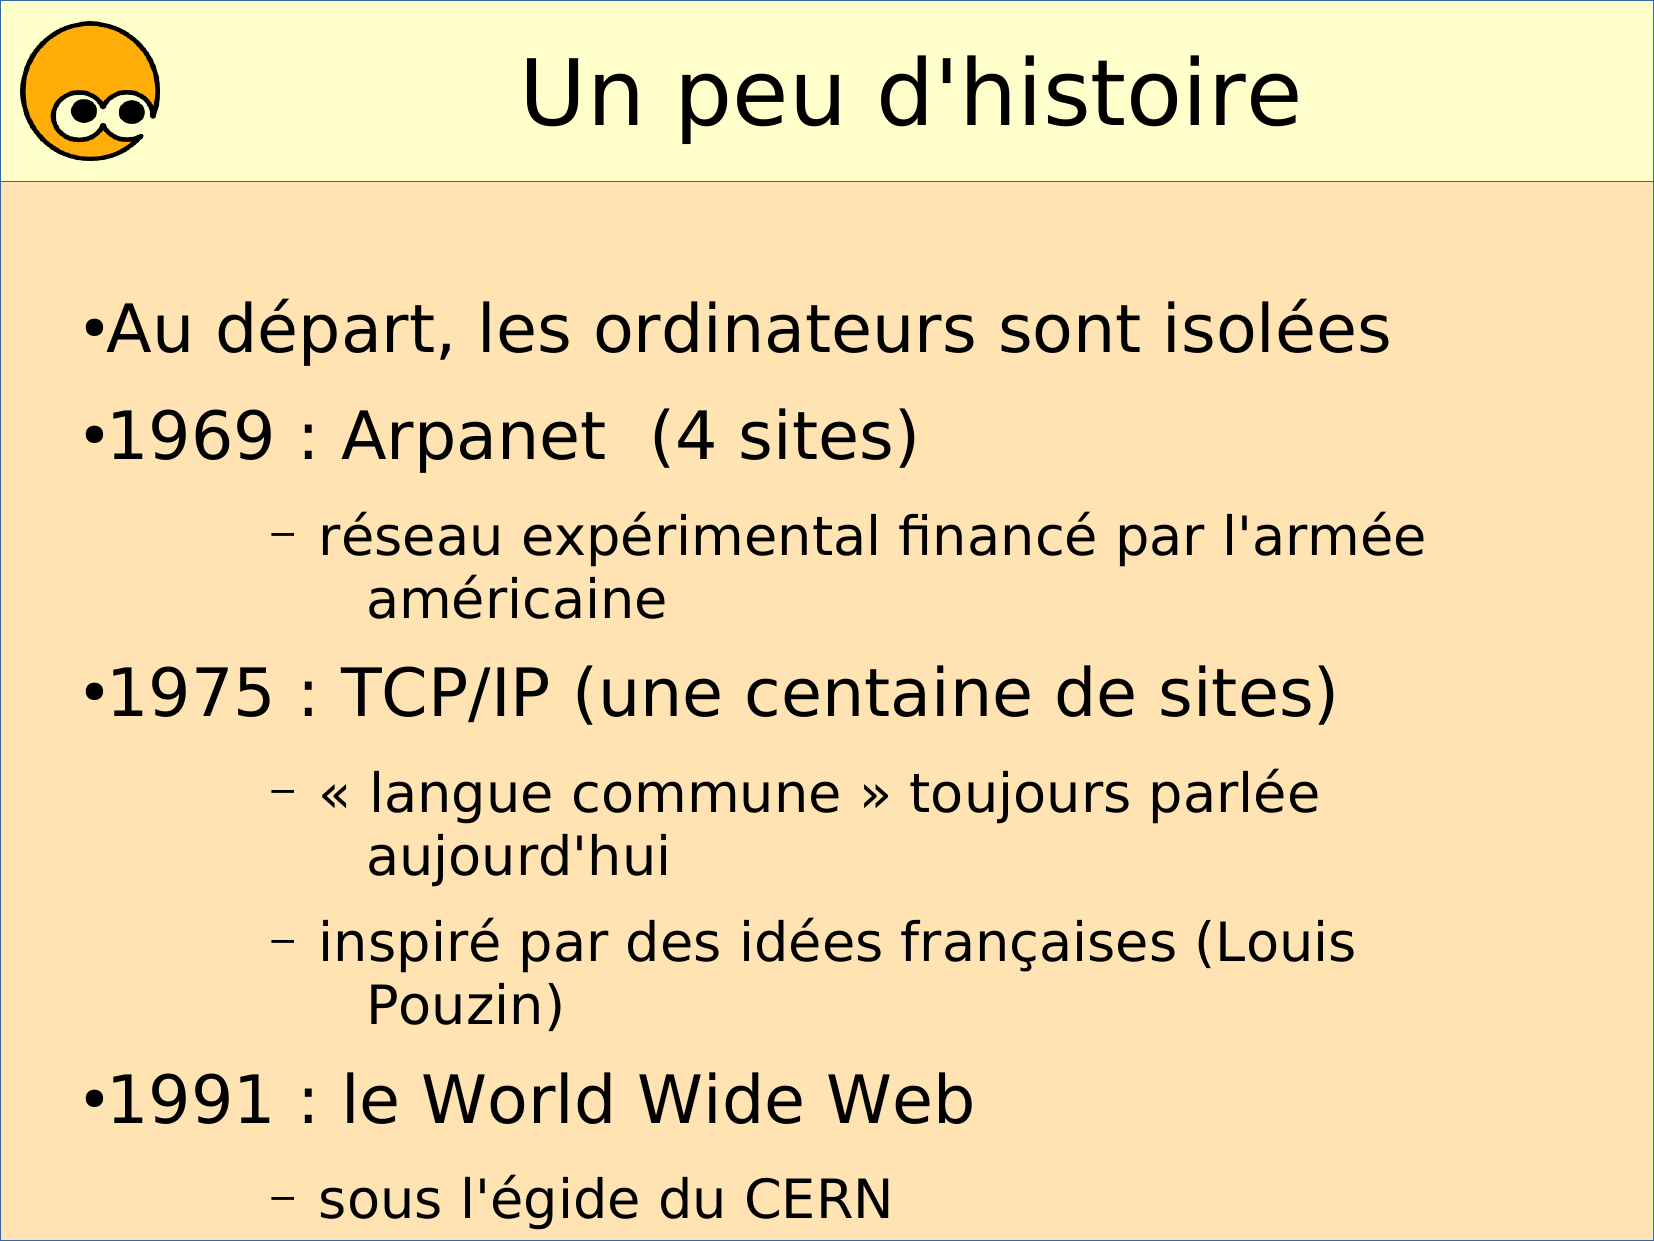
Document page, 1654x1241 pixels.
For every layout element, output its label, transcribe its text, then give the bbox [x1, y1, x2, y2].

title Un peu d'histoire [203, 33, 1620, 154]
list Au départ, les ordinateurs sont isolées 1969 : Arpanet (4 sites) réseau expérimental financé par l'armée américaine 1975 : TCP/IP (une centaine de sites) « langue commune » toujours parlée aujourd'hui inspiré par des idées françaises (Louis Pouzin) 1991 : le World Wide Web sous l'égide du CERN [82, 290, 1571, 1109]
picture [20, 21, 160, 161]
